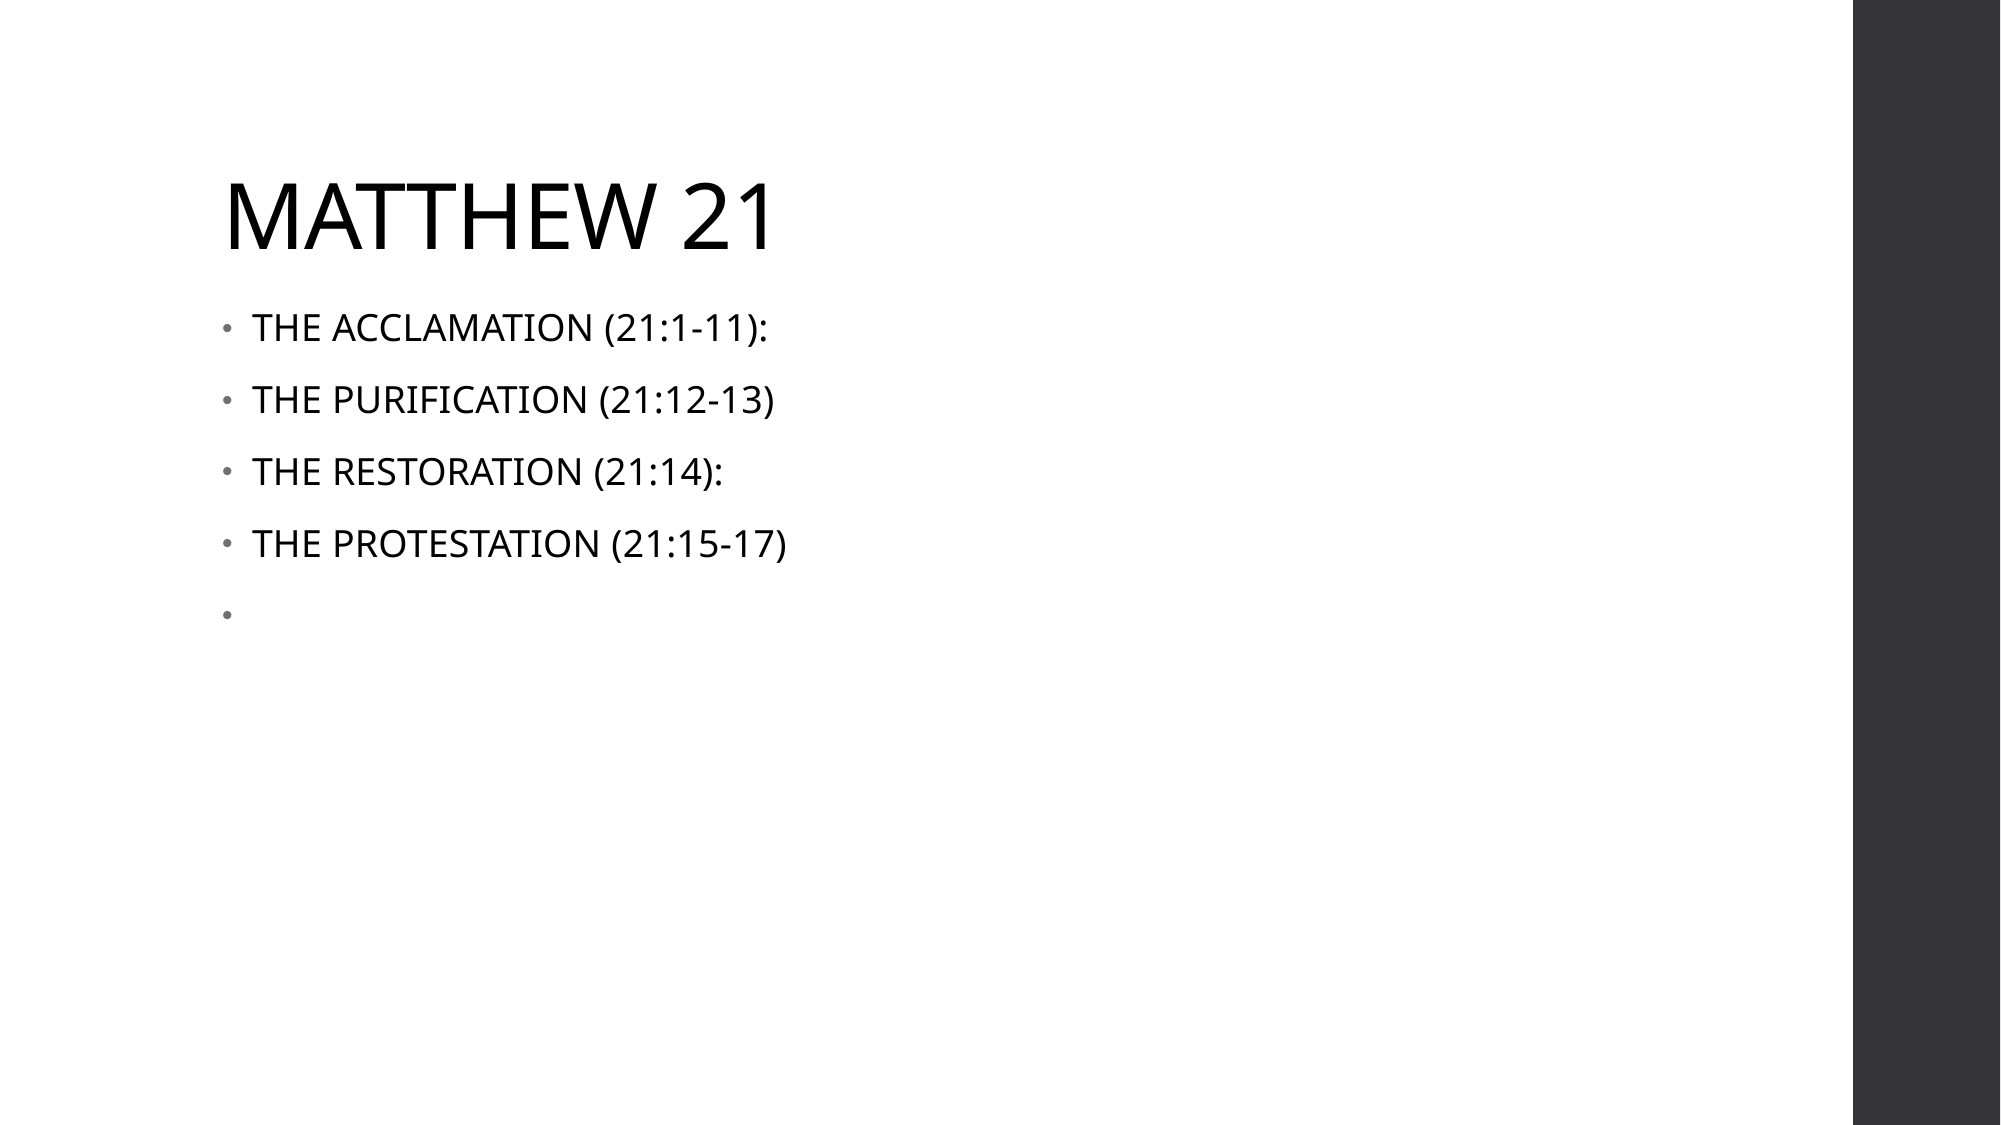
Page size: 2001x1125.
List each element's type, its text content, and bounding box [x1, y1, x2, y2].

title MATTHEW 21 [206, 60, 1797, 278]
list THE ACCLAMATION (21:1-11): THE PURIFICATION (21:12-13) THE RESTORATION (21:14): THE PROTESTATION (21:15-17) [206, 299, 1617, 1014]
